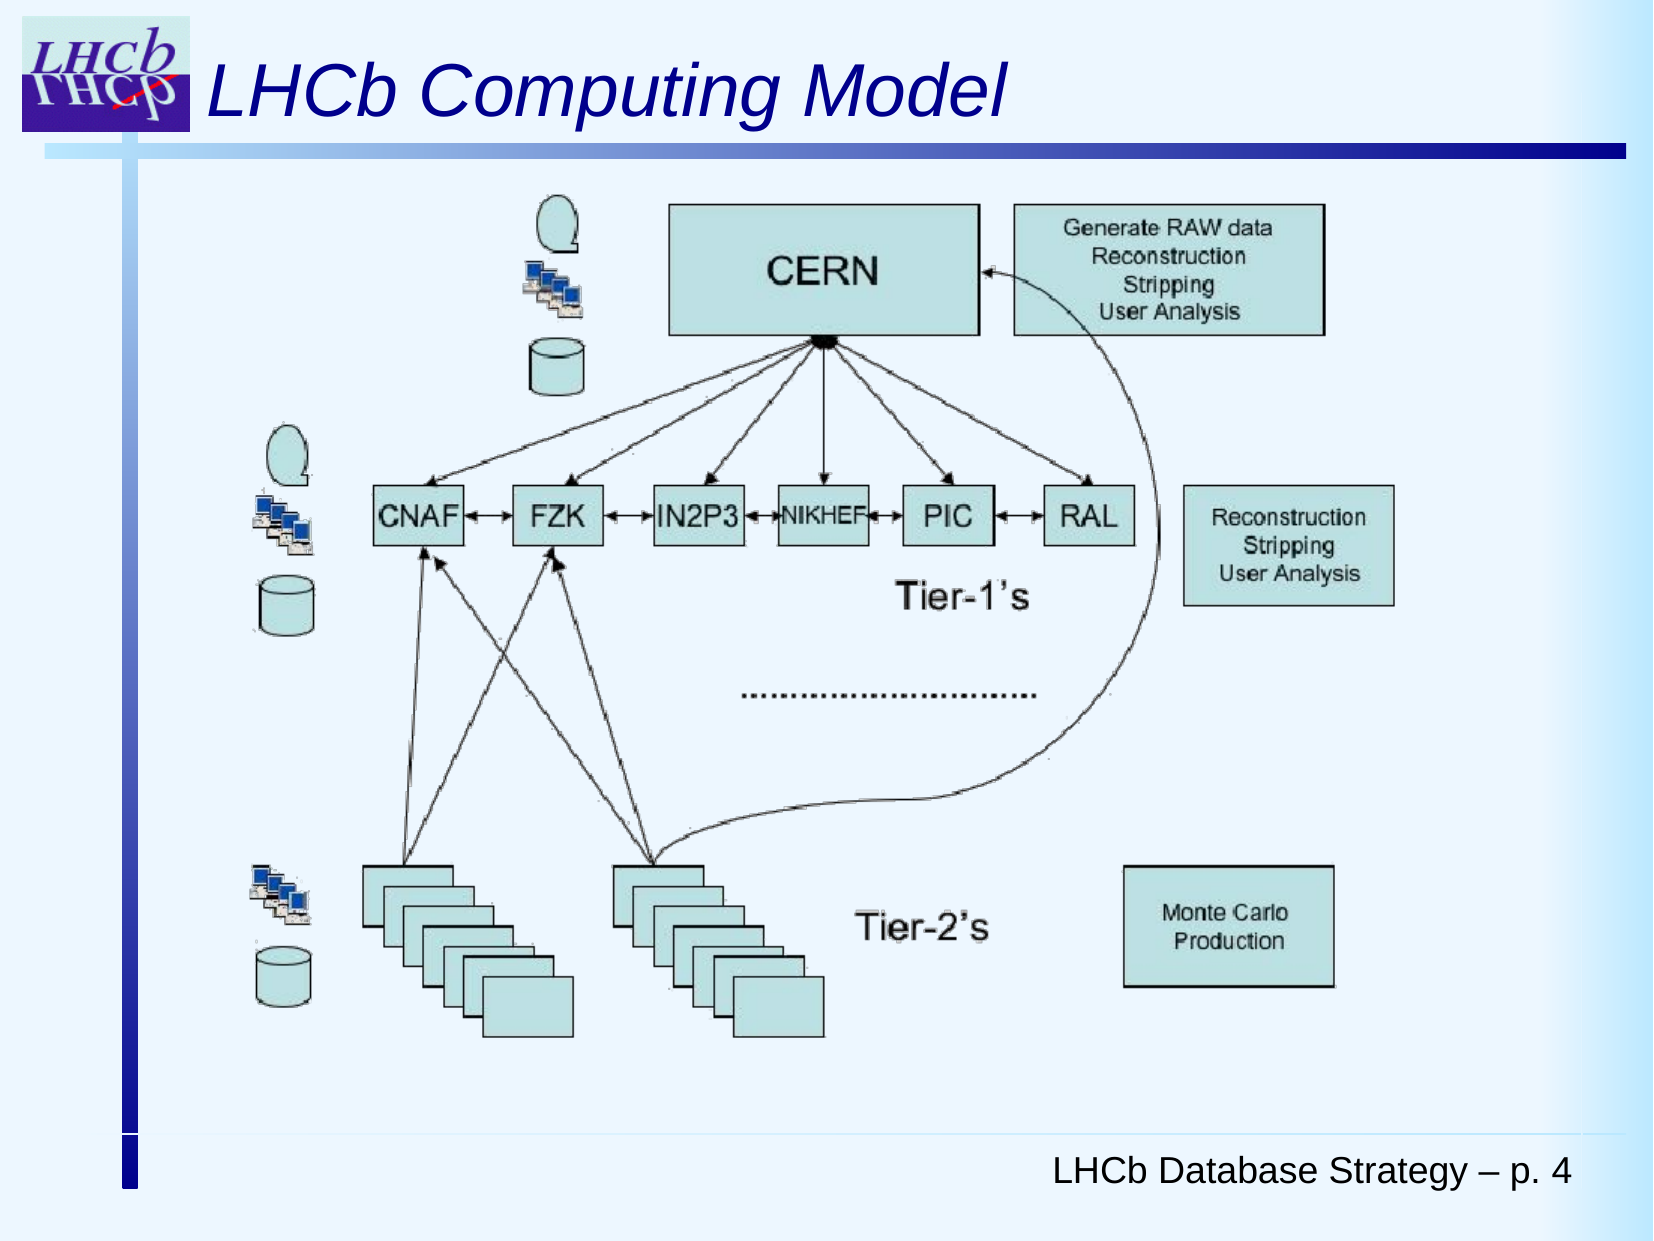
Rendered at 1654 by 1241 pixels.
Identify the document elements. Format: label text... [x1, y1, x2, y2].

picture [22, 16, 190, 132]
picture [223, 182, 1425, 1068]
title LHCb Computing Model [206, 0, 1582, 182]
